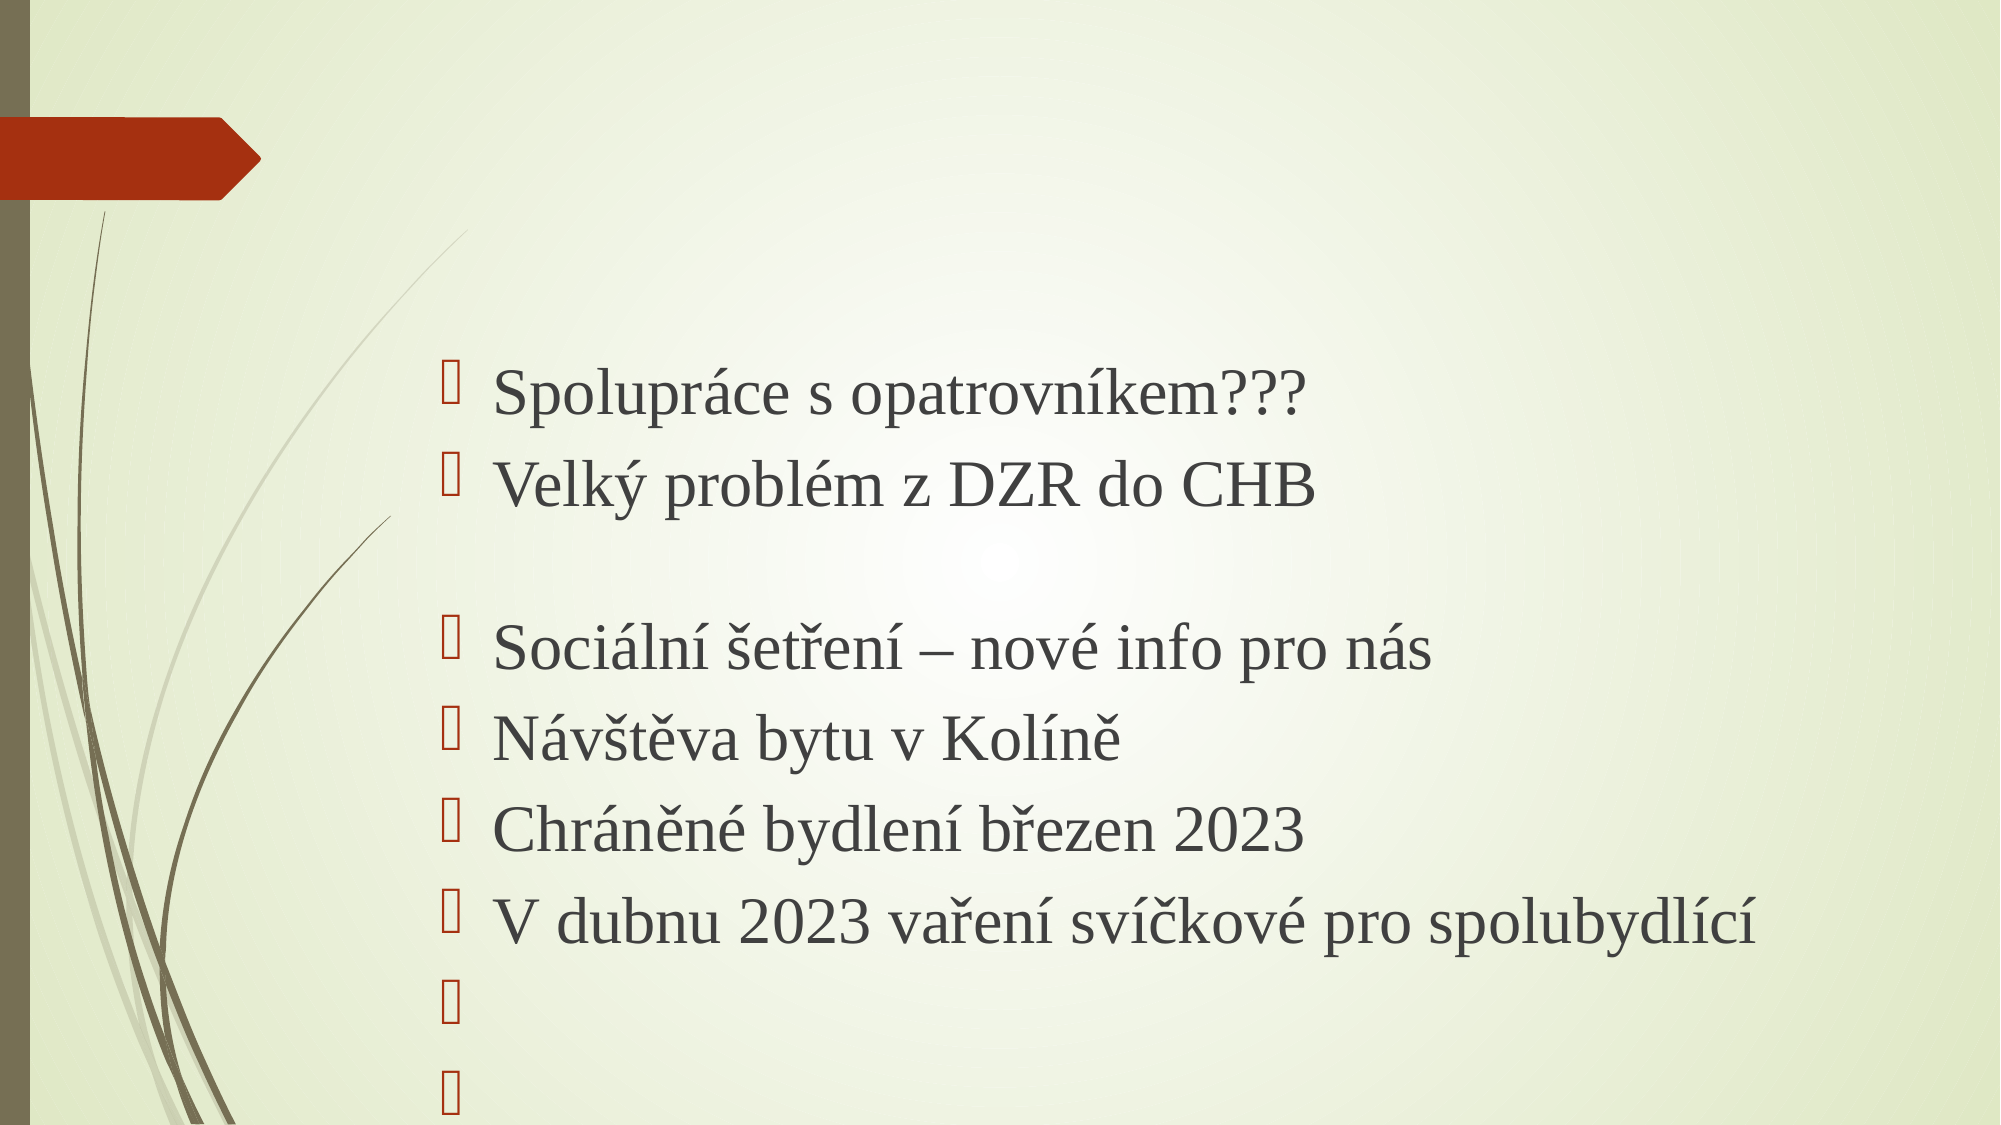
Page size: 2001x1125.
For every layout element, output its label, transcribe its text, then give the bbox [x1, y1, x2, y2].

list Spolupráce s opatrovníkem??? Velký problém z DZR do CHB Sociální šetření – nové info pro nás Návštěva bytu v Kolíně Chráněné bydlení březen 2023 V dubnu 2023 vaření svíčkové pro spolubydlící [424, 350, 1888, 970]
